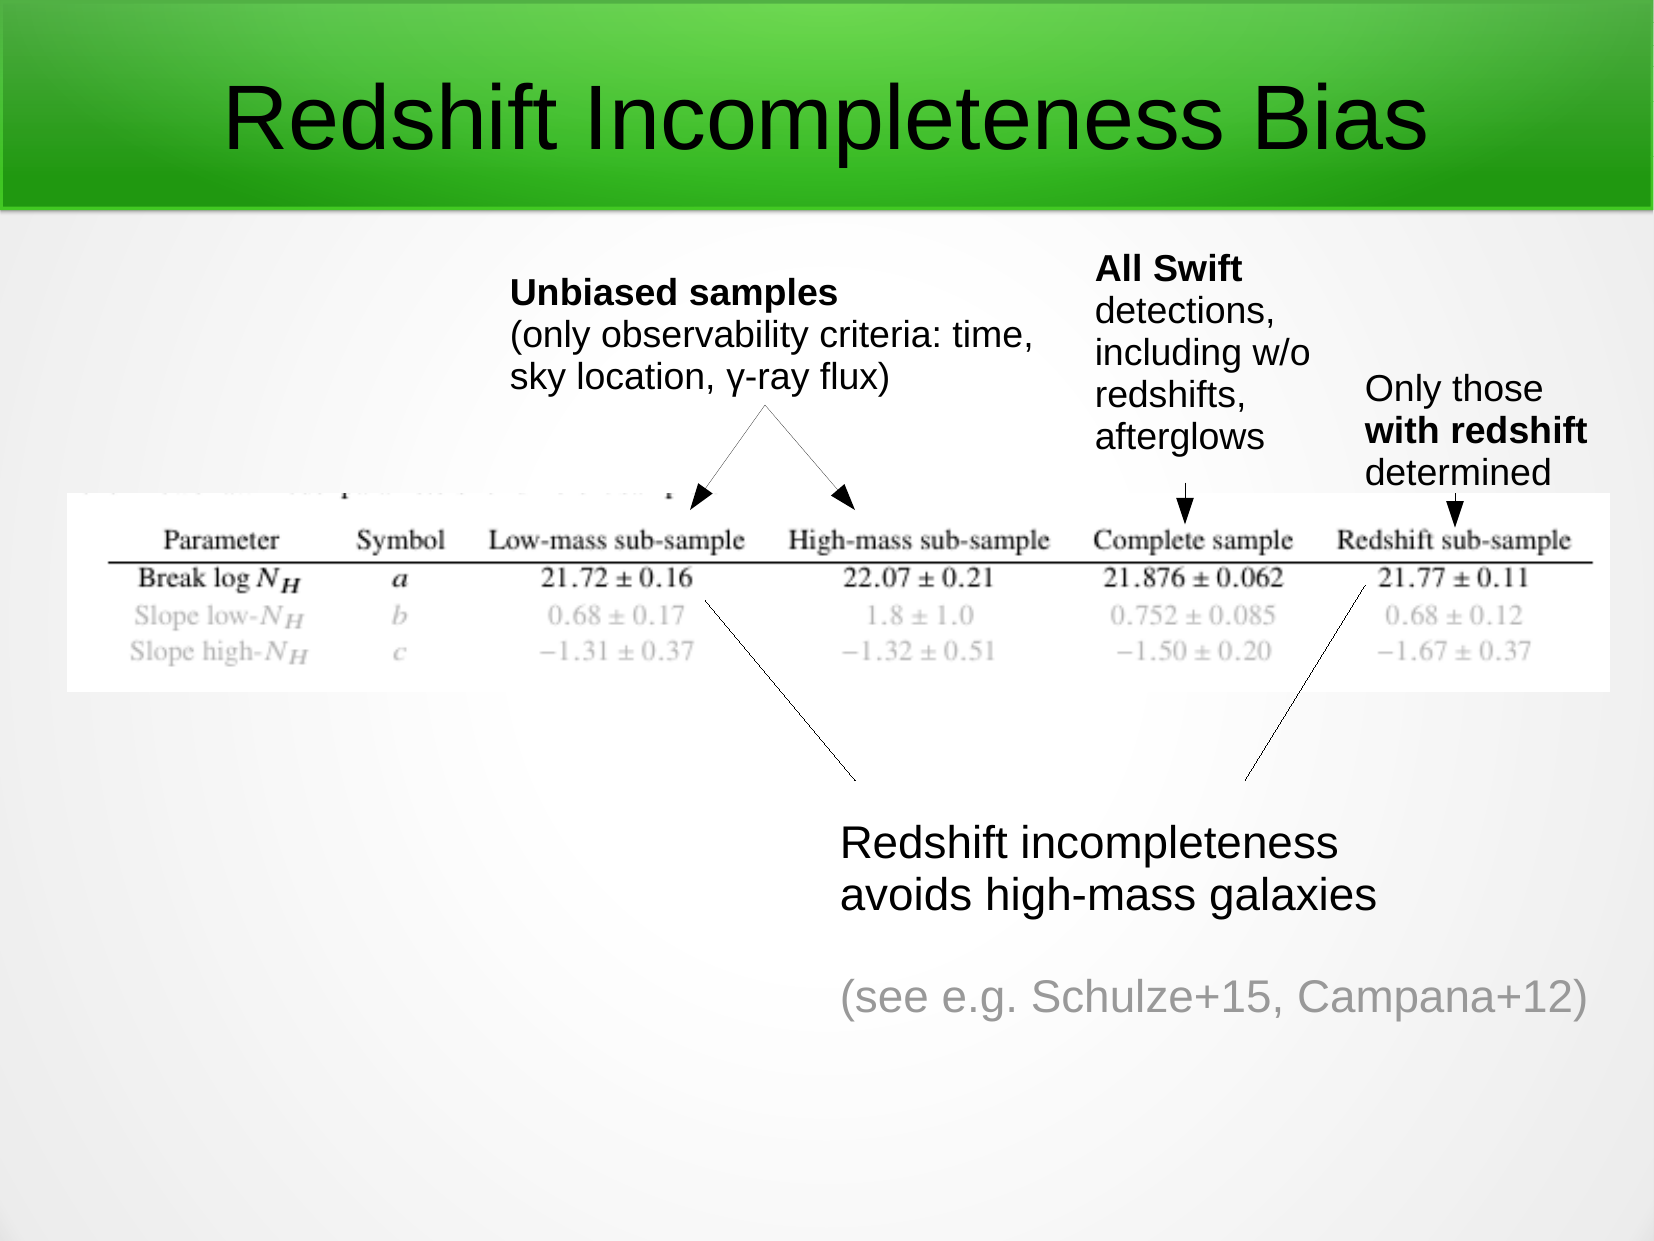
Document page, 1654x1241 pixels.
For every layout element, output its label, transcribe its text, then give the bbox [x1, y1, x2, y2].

text_box Unbiased samples (only observability criteria: time, sky location, γ-ray flux) [733, 407, 803, 451]
text_box Redshift incompleteness avoids high-mass galaxies (see e.g. Schulze+15, Campana+12) [825, 810, 1636, 1133]
text_box Unbiased samples (only observability criteria: time, sky location, γ-ray flux) [495, 264, 1080, 451]
text_box Only those with redshift determined [1350, 360, 1621, 511]
text_box [67, 600, 1590, 692]
text_box All Swift detections, including w/o redshifts, afterglows [1080, 240, 1351, 507]
picture [67, 493, 1610, 692]
title Redshift Incompleteness Bias [82, 47, 1571, 189]
